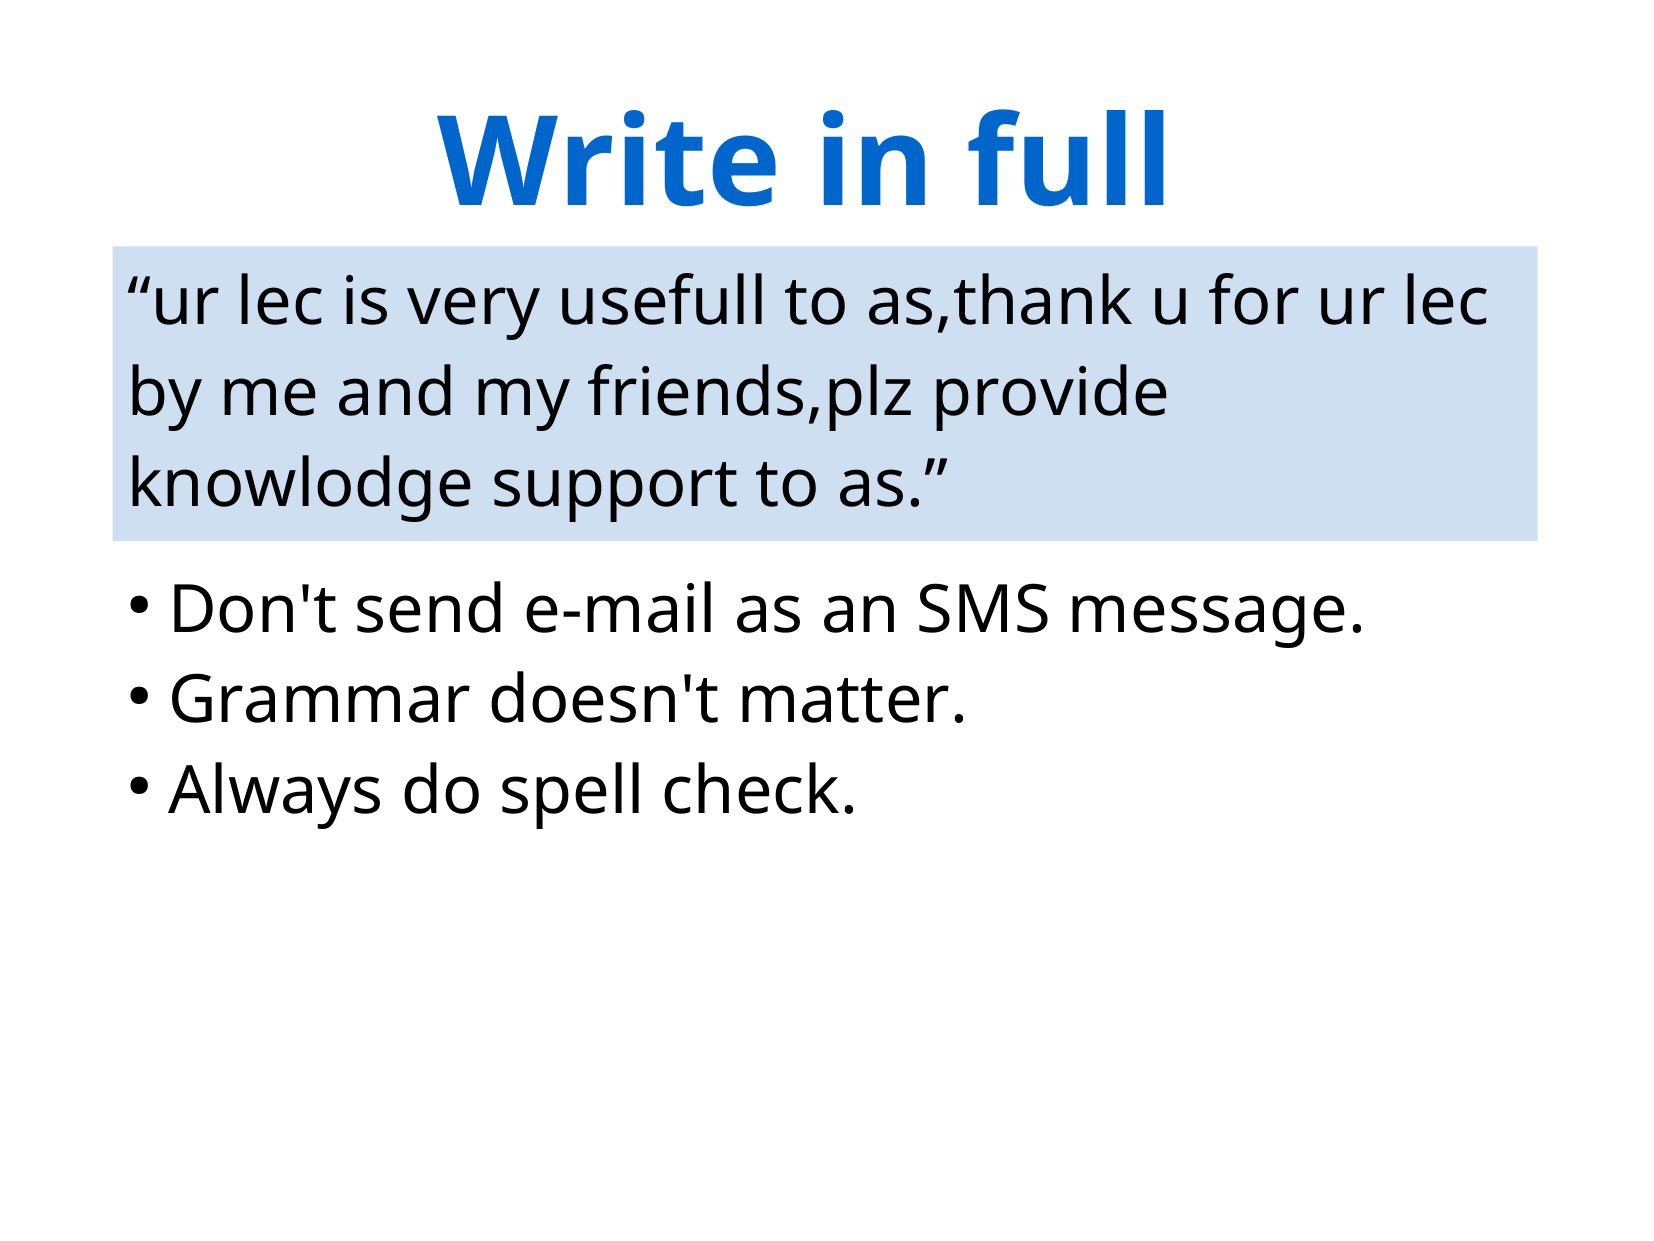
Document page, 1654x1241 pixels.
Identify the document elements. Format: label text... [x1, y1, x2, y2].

text_box Write in full [337, 64, 1276, 226]
text_box Don't send e-mail as an SMS message. Grammar doesn't matter. Always do spell check. [112, 553, 1538, 802]
text_box “ur lec is very usefull to as,thank u for ur lec by me and my friends,plz provide knowlodge support to as.” [112, 246, 1538, 541]
